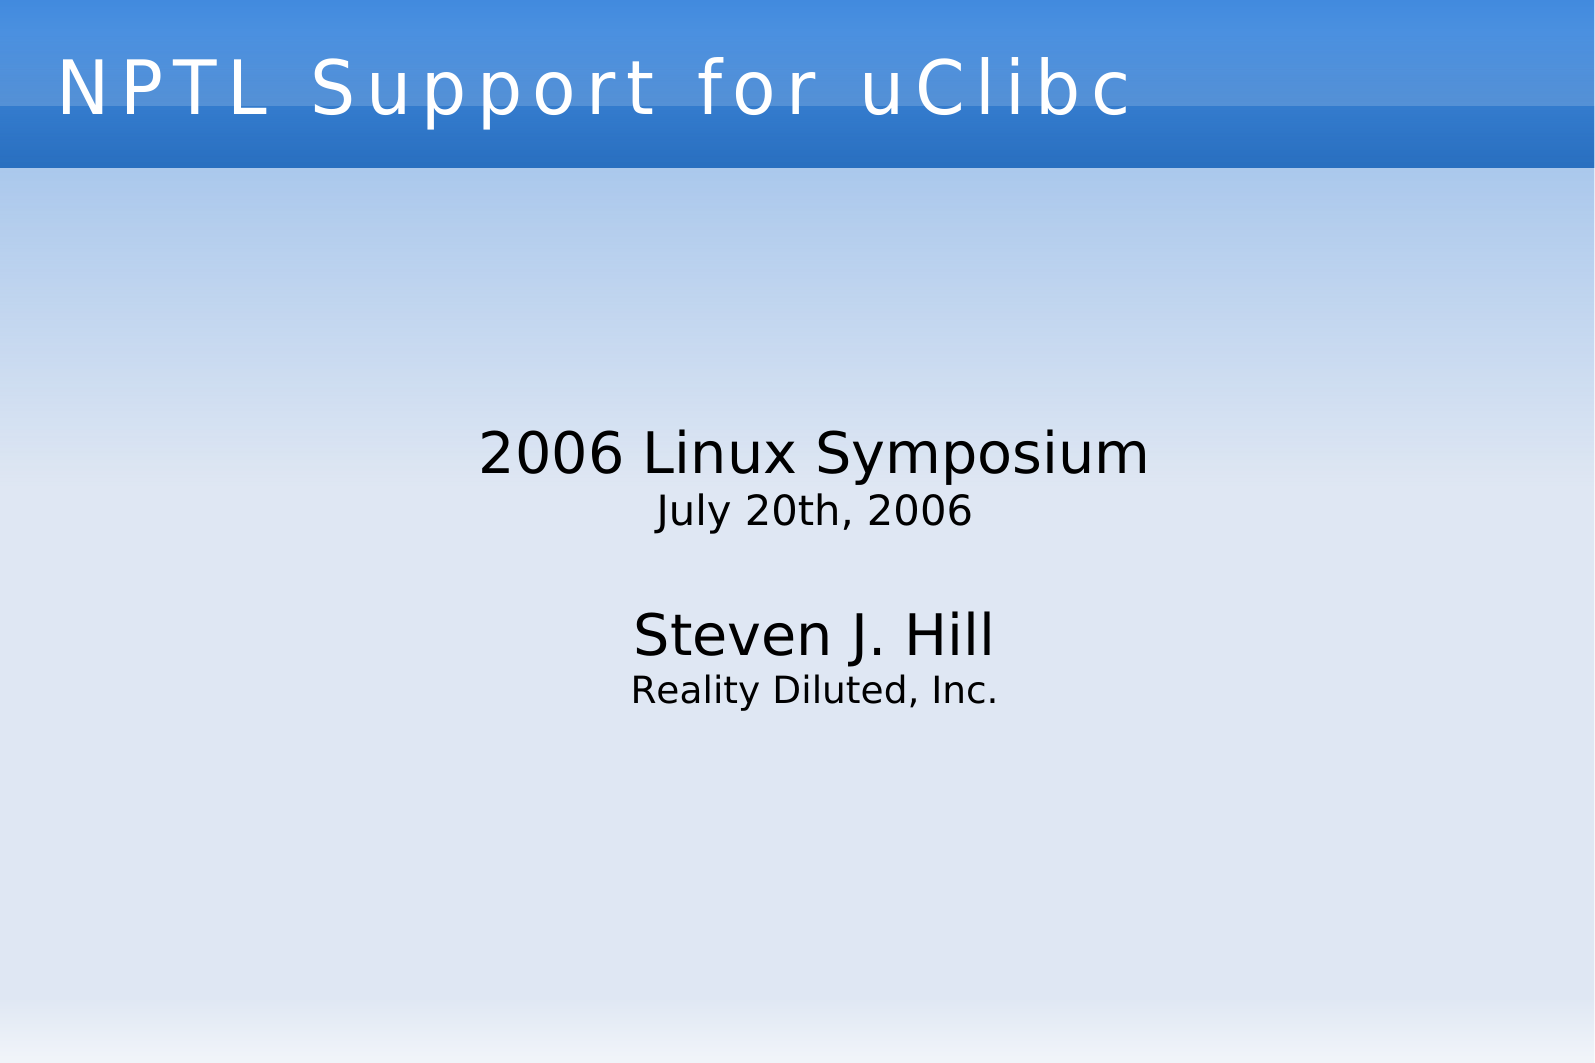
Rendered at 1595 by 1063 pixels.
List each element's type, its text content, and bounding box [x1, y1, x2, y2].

subtitle 2006 Linux Symposium July 20th, 2006 Steven J. Hill Reality Diluted, Inc. [79, 248, 1515, 951]
title NPTL Support for uClibc [56, 25, 1225, 153]
picture [0, 0, 1595, 1063]
